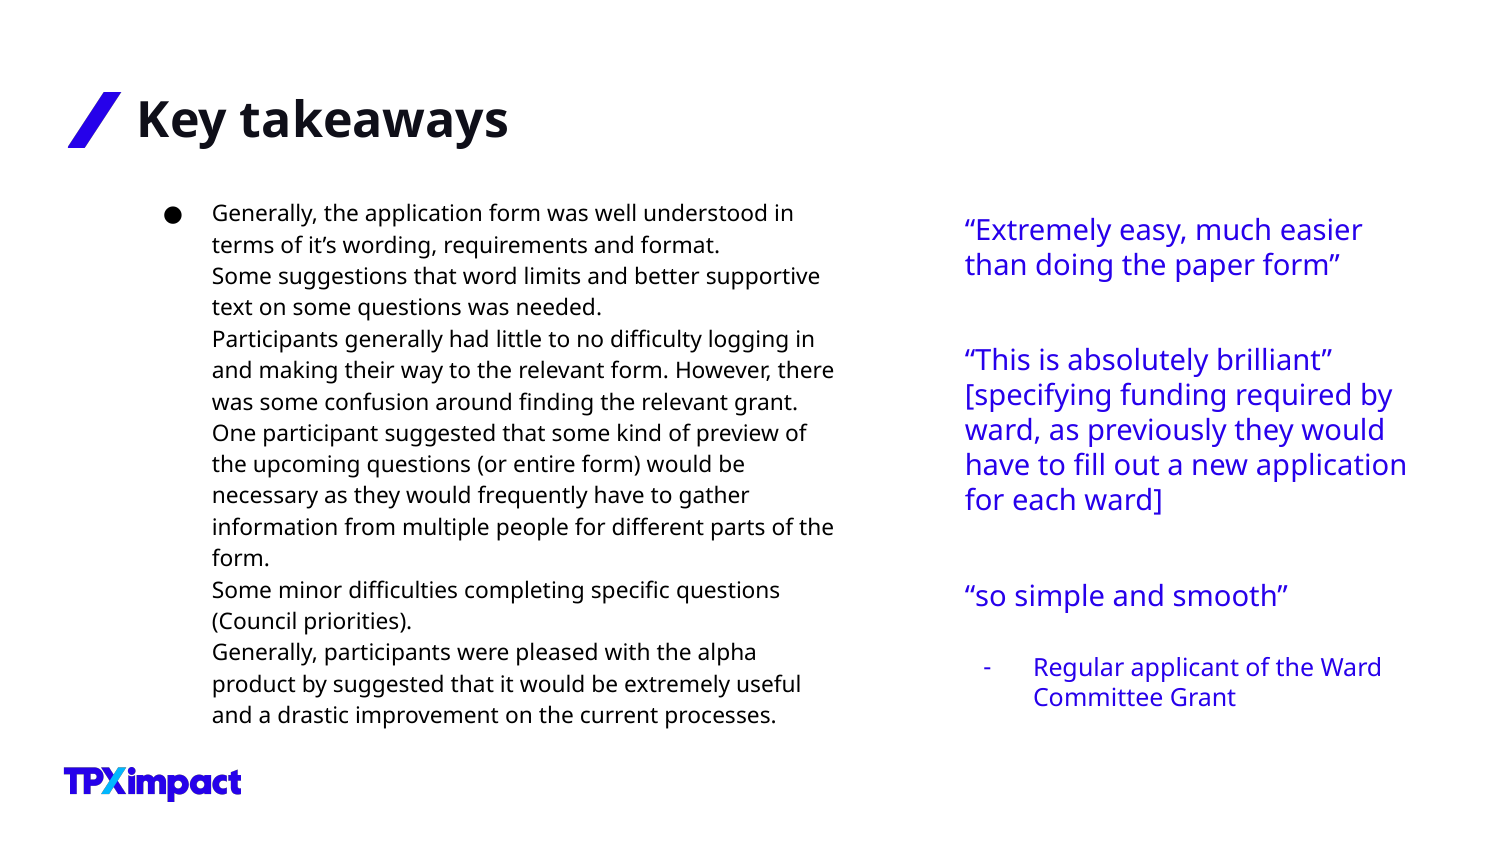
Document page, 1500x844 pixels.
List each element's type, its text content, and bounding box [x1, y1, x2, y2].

picture [63, 767, 241, 802]
title Key takeaways [121, 72, 1449, 167]
text_box “This is absolutely brilliant” [specifying funding required by ward, as previously they would have to fill out a new application for each ward] [949, 326, 1442, 532]
picture [67, 92, 121, 148]
title Generally, the application form was well understood in terms of it’s wording, requirements and format. Some suggestions that word limits and better supportive text on some questions was needed. Participants generally had little to no difficulty logging in and making their way to the relevant form. However, there was some confusion around finding the relevant grant. One participant suggested that some kind of preview of the upcoming questions (or entire form) would be necessary as they would frequently have to gather information from multiple people for different parts of the form. Some minor difficulties completing specific questions (Council priorities). Generally, participants were pleased with the alpha product by suggested that it would be extremely useful and a drastic improvement on the current processes. [121, 180, 853, 680]
text_box Regular applicant of the Ward Committee Grant [943, 636, 1436, 727]
text_box “so simple and smooth” [949, 562, 1442, 628]
text_box “Extremely easy, much easier than doing the paper form” [949, 196, 1442, 297]
